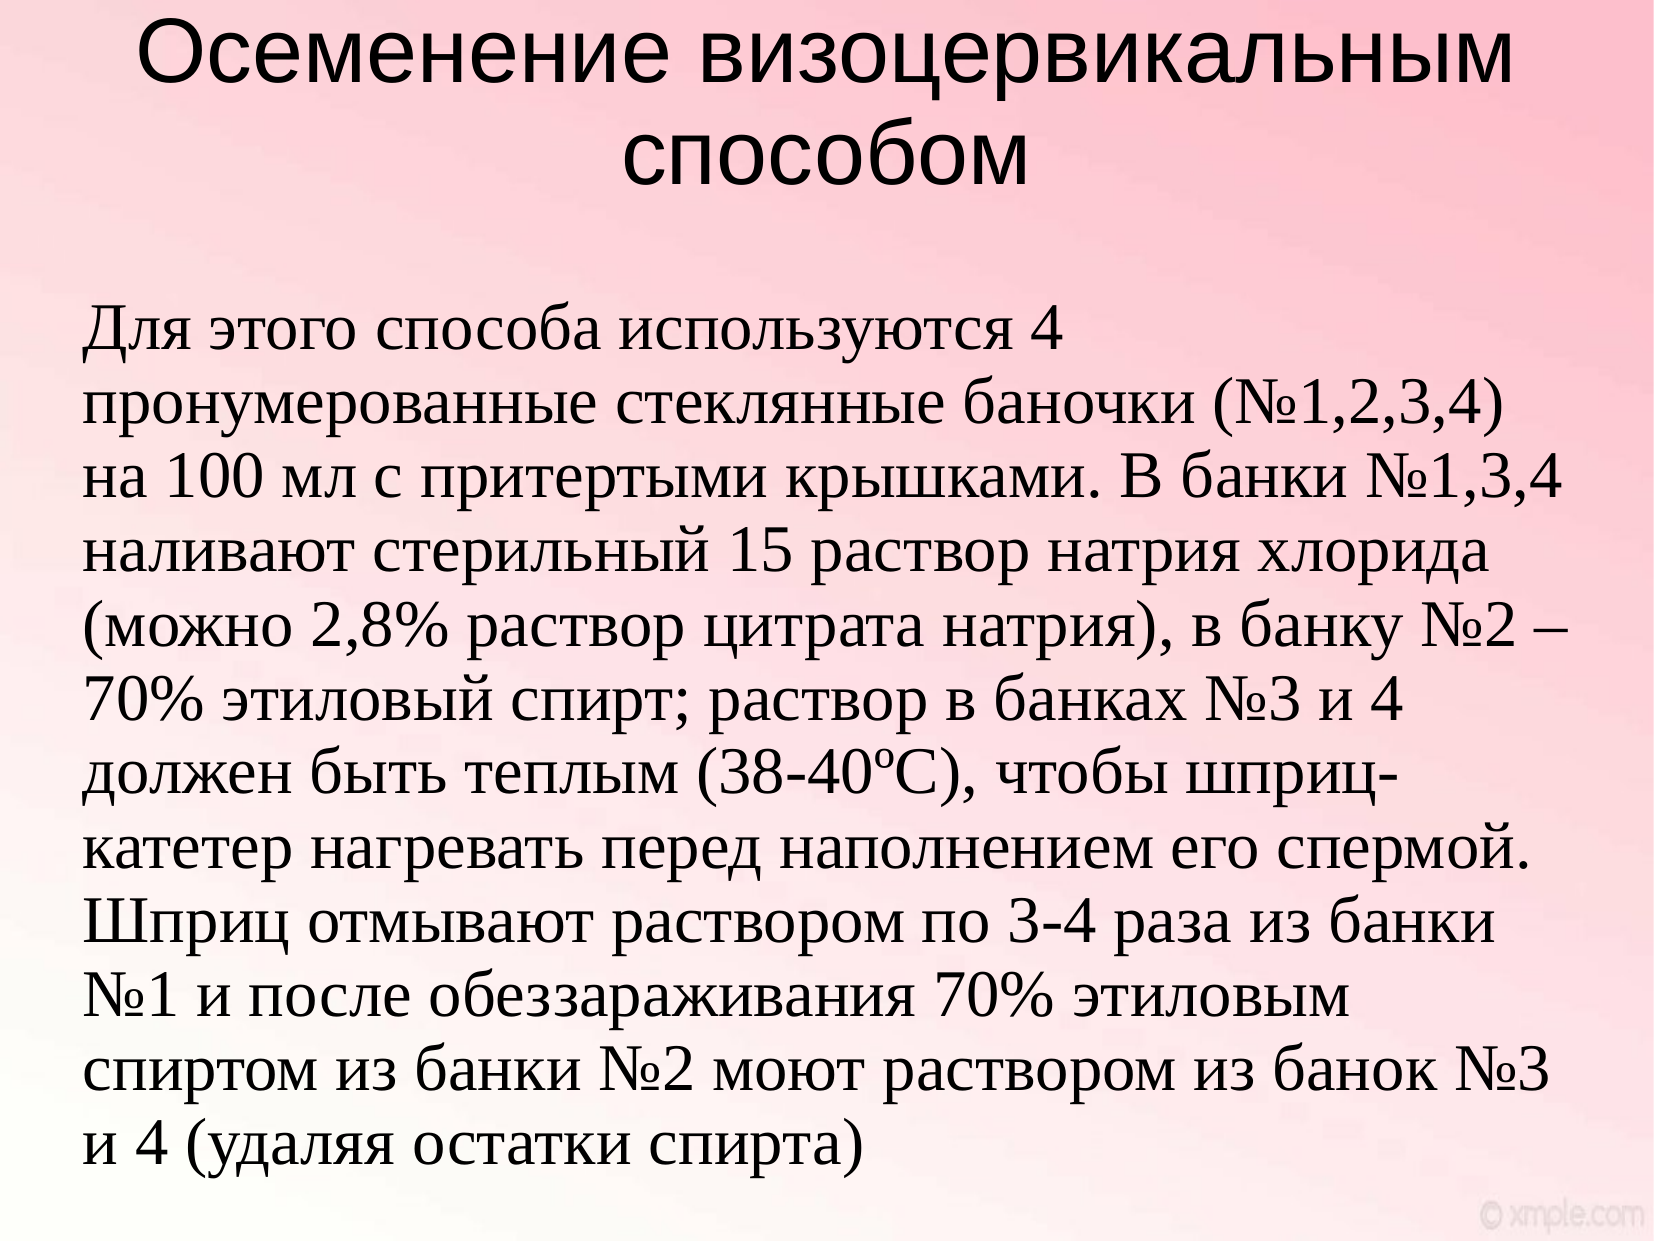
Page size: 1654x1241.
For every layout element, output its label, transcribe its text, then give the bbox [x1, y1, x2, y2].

picture [0, 0, 1654, 1241]
text_box [612, 606, 1054, 693]
title Осеменение визоцервикальным способом [82, 0, 1571, 290]
list Для этого способа используются 4 пронумерованные стеклянные баночки (№1,2,3,4) на 100 мл с притертыми крышками. В банки №1,3,4 наливают стерильный 15 раствор натрия хлорида (можно 2,8% раствор цитрата натрия), в банку №2 – 70% этиловый спирт; раствор в банках №3 и 4 должен быть теплым (38-40ºС), чтобы шприц-катетер нагревать перед наполнением его спермой. Шприц отмывают раствором по 3-4 раза из банки №1 и после обеззараживания 70% этиловым спиртом из банки №2 моют раствором из банок №3 и 4 (удаляя остатки спирта) [82, 290, 1571, 1179]
